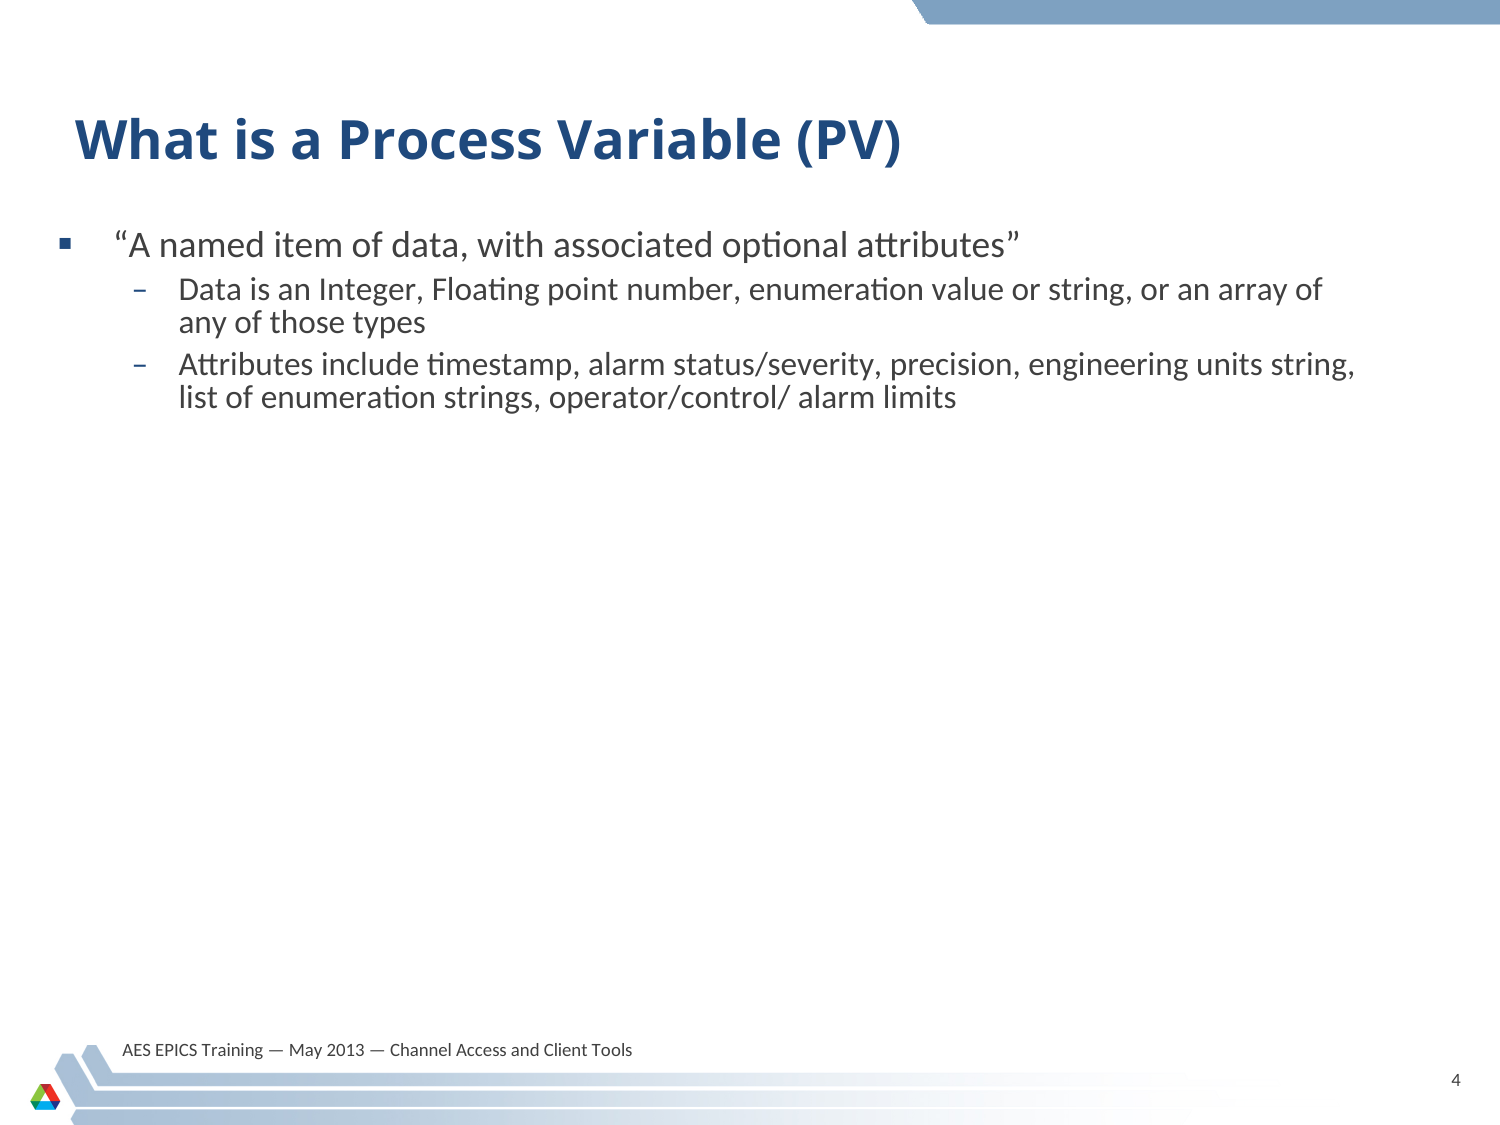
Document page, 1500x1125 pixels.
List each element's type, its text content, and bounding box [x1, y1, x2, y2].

title What is a Process Variable (PV) [75, 45, 1426, 233]
picture [0, 0, 1500, 26]
list “A named item of data, with associated optional attributes” Data is an Integer, Floating point number, enumeration value or string, or an array of any of those types Attributes include timestamp, alarm status/severity, precision, engineering units string, list of enumeration strings, operator/control/ alarm limits [56, 229, 1359, 725]
picture [0, 1037, 1500, 1125]
